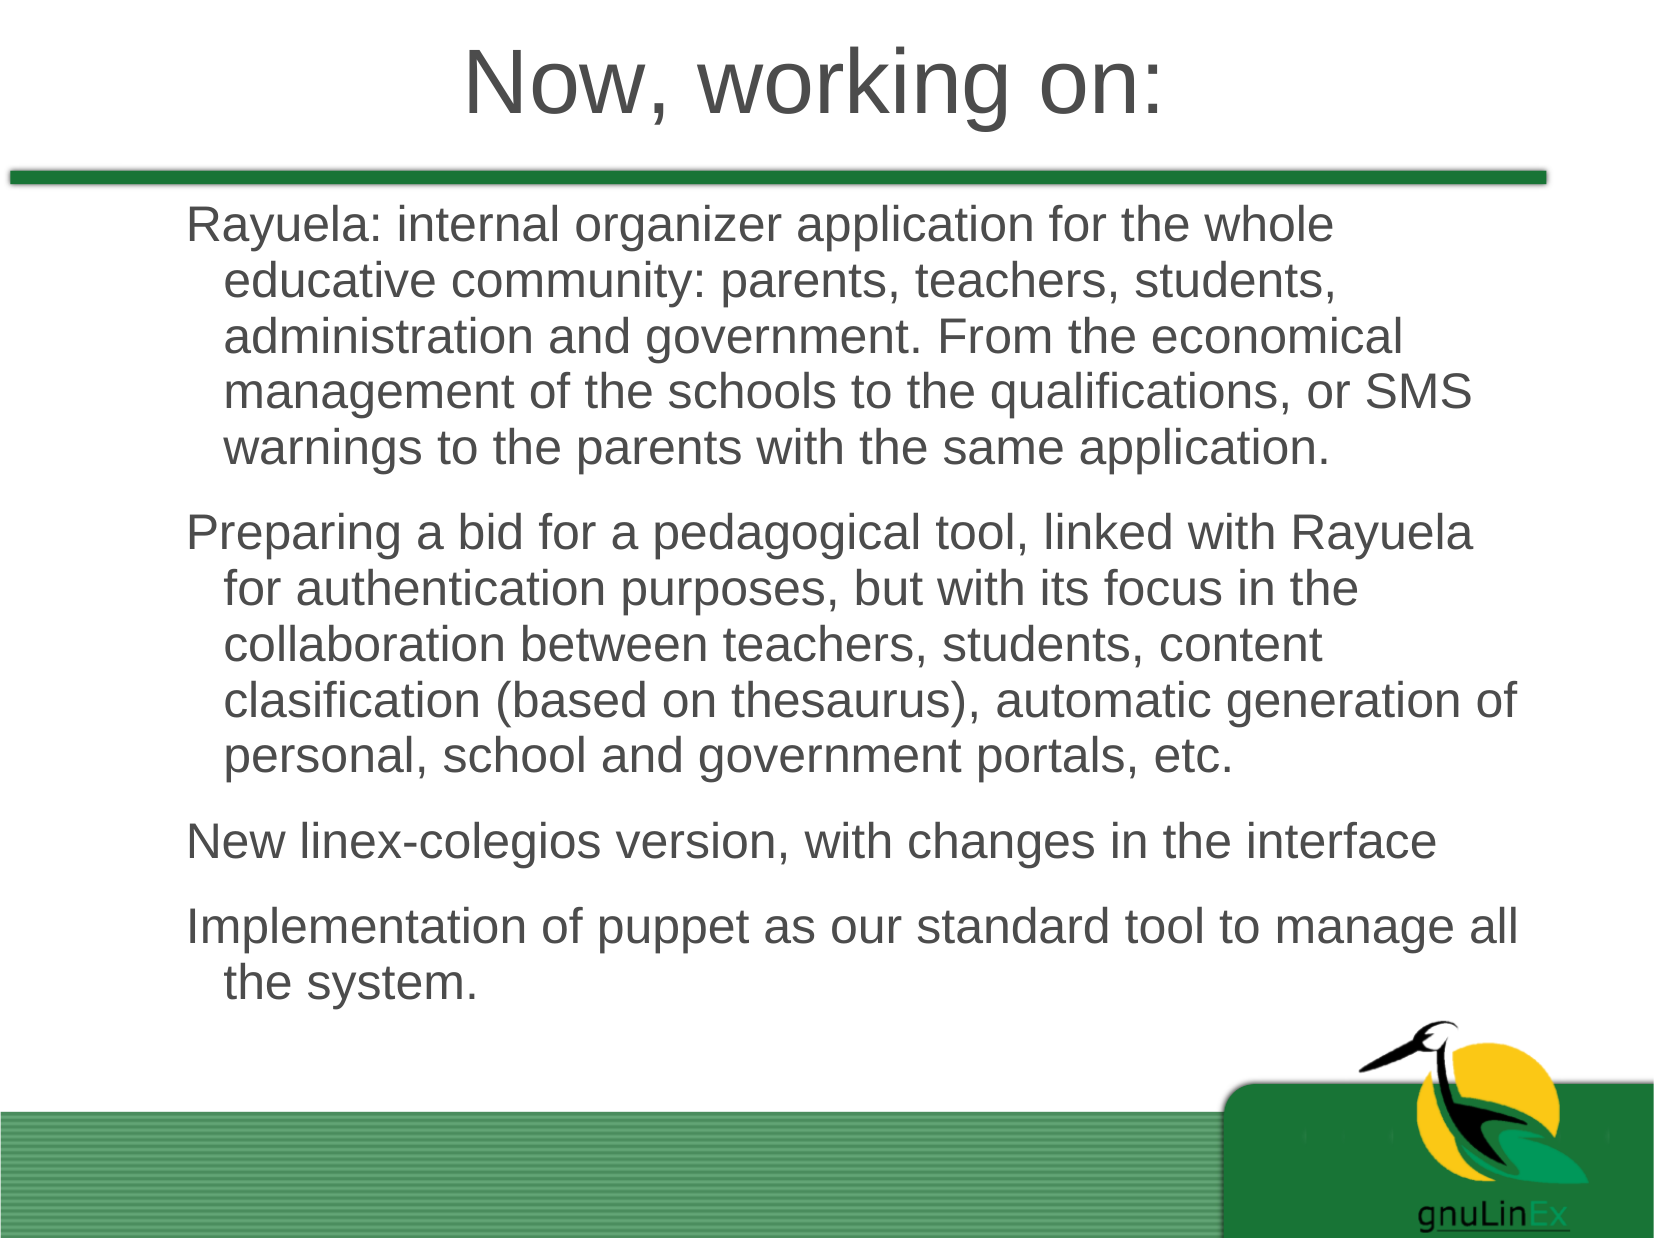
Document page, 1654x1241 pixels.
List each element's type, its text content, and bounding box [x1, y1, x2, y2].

picture [0, 0, 1654, 1238]
list Rayuela: internal organizer application for the whole educative community: parents, teachers, students, administration and government. From the economical management of the schools to the qualifications, or SMS warnings to the parents with the same application. Preparing a bid for a pedagogical tool, linked with Rayuela for authentication purposes, but with its focus in the collaboration between teachers, students, content clasification (based on thesaurus), automatic generation of personal, school and government portals, etc. New linex-colegios version, with changes in the interface Implementation of puppet as our standard tool to manage all the system. [110, 196, 1523, 1092]
title Now, working on: [121, 0, 1534, 164]
